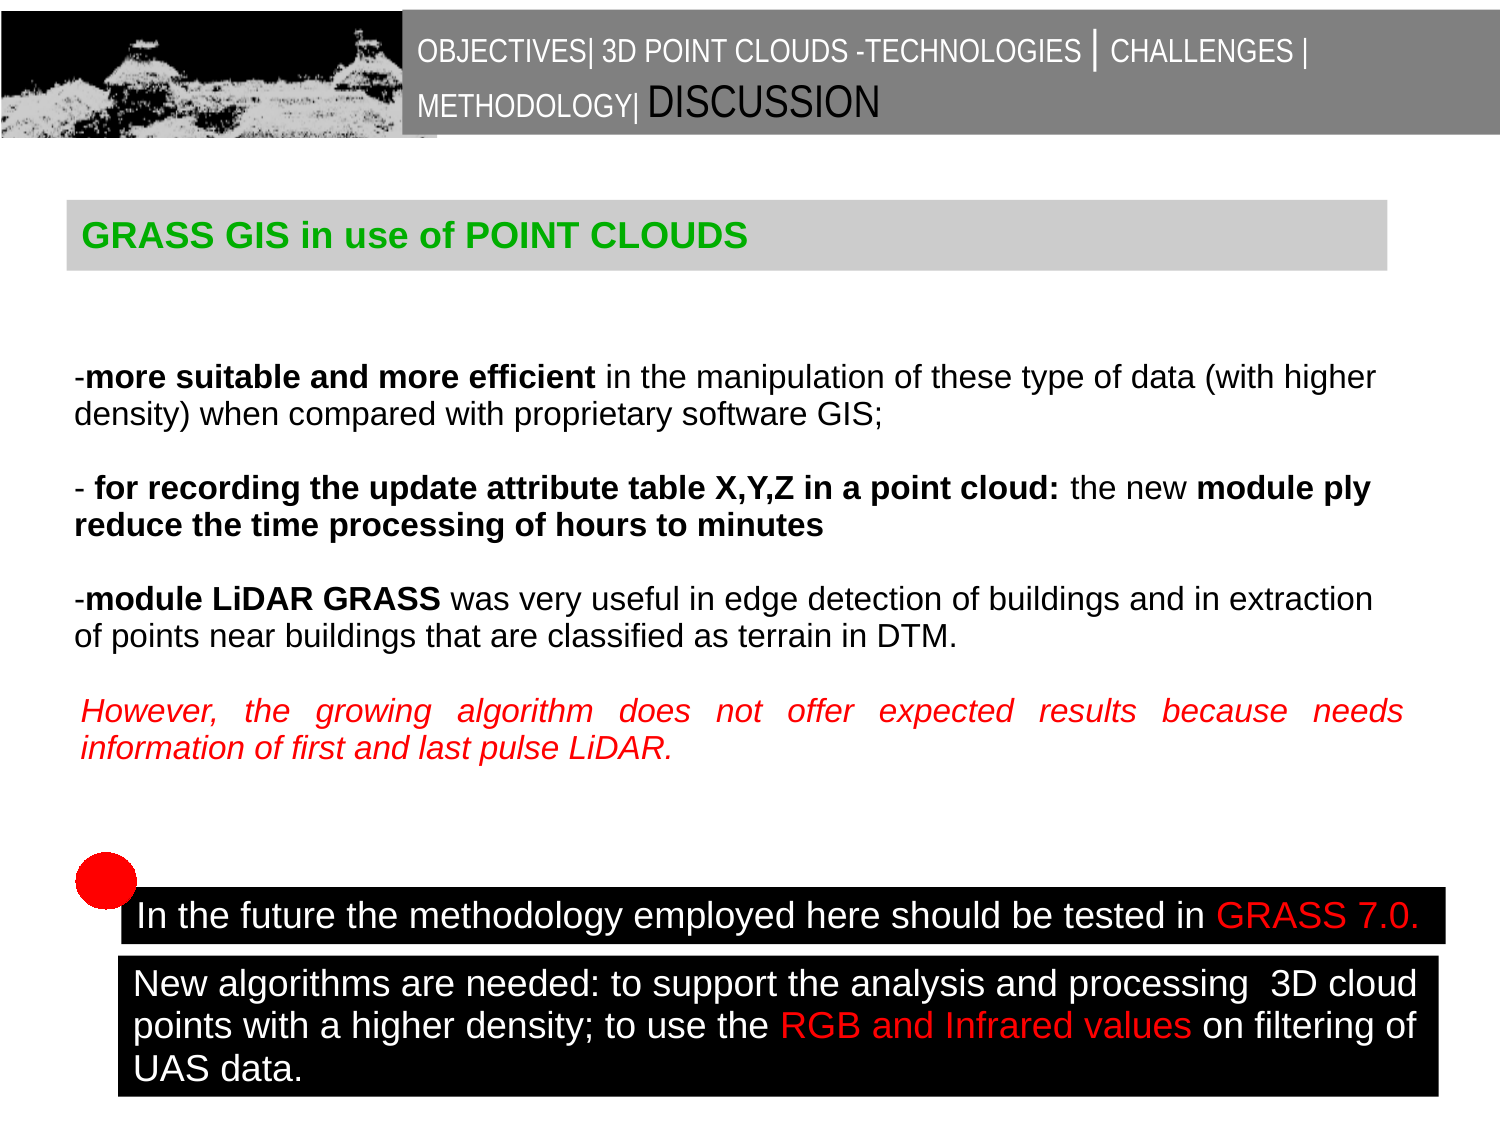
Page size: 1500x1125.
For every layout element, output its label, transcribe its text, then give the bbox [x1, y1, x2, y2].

text_box -more suitable and more efficient in the manipulation of these type of data (with higher density) when compared with proprietary software GIS; - for recording the update attribute table X,Y,Z in a point cloud: the new module ply reduce the time processing of hours to minutes -module LiDAR GRASS was very useful in edge detection of buildings and in extraction of points near buildings that are classified as terrain in DTM. [59, 314, 1419, 832]
picture [1, 11, 438, 138]
text_box In the future the methodology employed here should be tested in GRASS 7.0. [121, 887, 1446, 945]
text_box OBJECTIVES| 3D POINT CLOUDS -TECHNOLOGIES | CHALLENGES | METHODOLOGY| DISCUSSION [402, 9, 1500, 135]
text_box [75, 852, 137, 910]
text_box However, the growing algorithm does not offer expected results because needs information of first and last pulse LiDAR. [65, 685, 1421, 775]
text_box GRASS GIS in use of POINT CLOUDS [66, 199, 1388, 271]
text_box New algorithms are needed: to support the analysis and processing 3D cloud points with a higher density; to use the RGB and Infrared values on filtering of UAS data. [118, 955, 1439, 1097]
